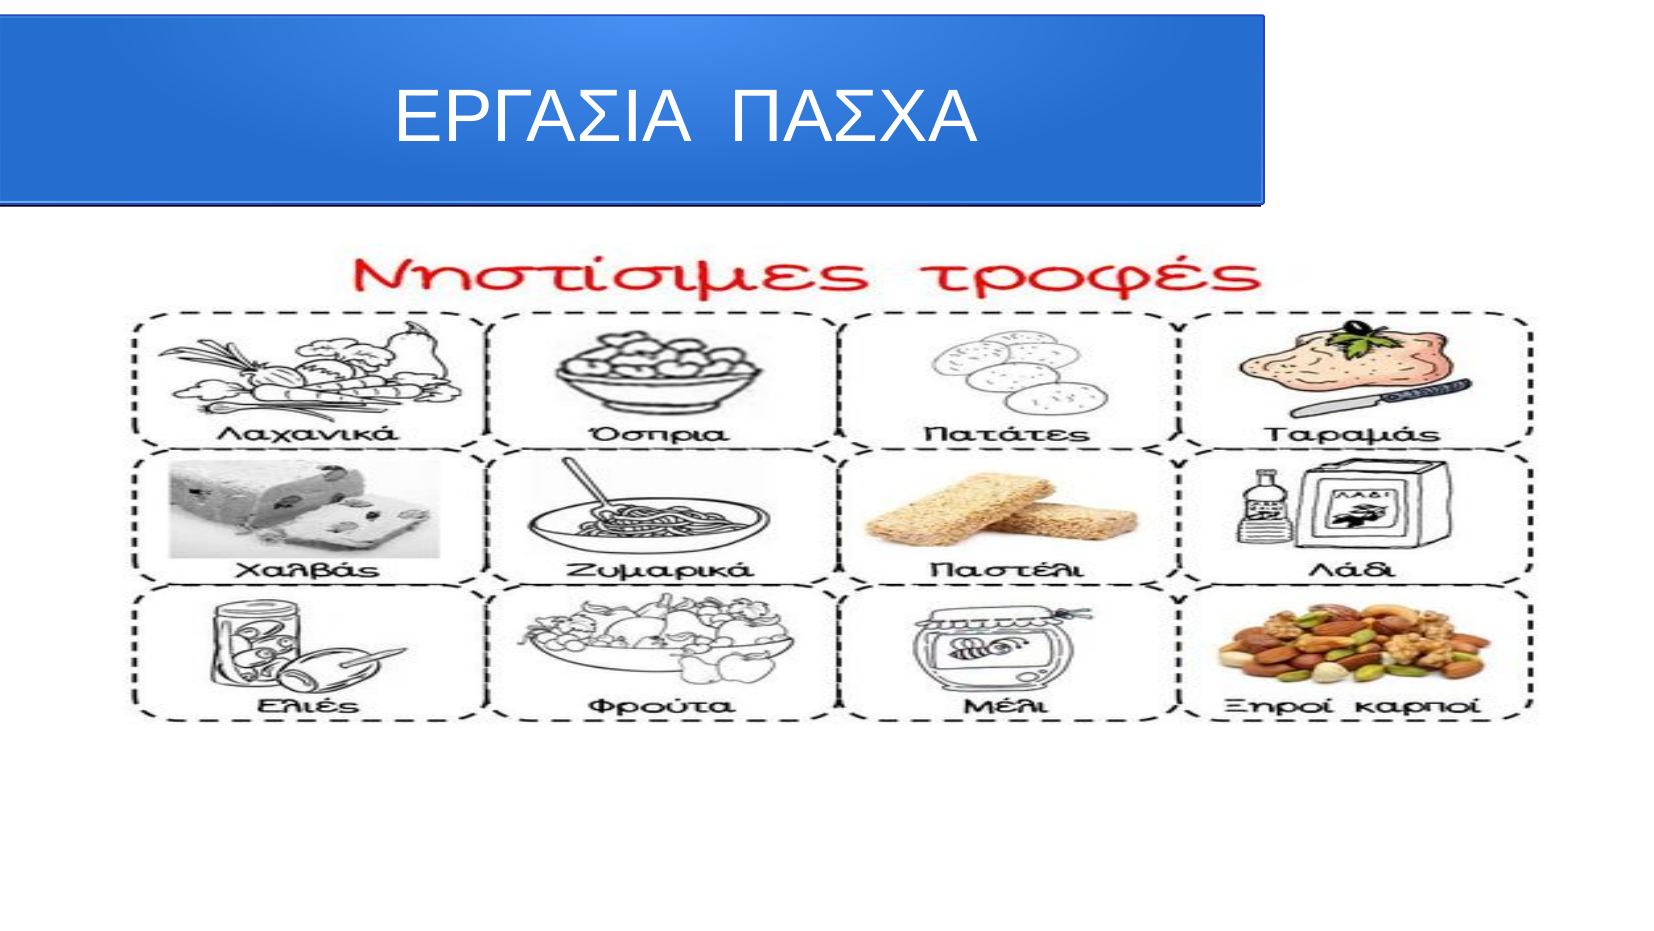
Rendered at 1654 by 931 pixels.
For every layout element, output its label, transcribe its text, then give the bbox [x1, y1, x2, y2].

picture [82, 224, 1571, 764]
title ΕΡΓΑΣΙΑ ΠΑΣΧΑ [82, 35, 1235, 189]
